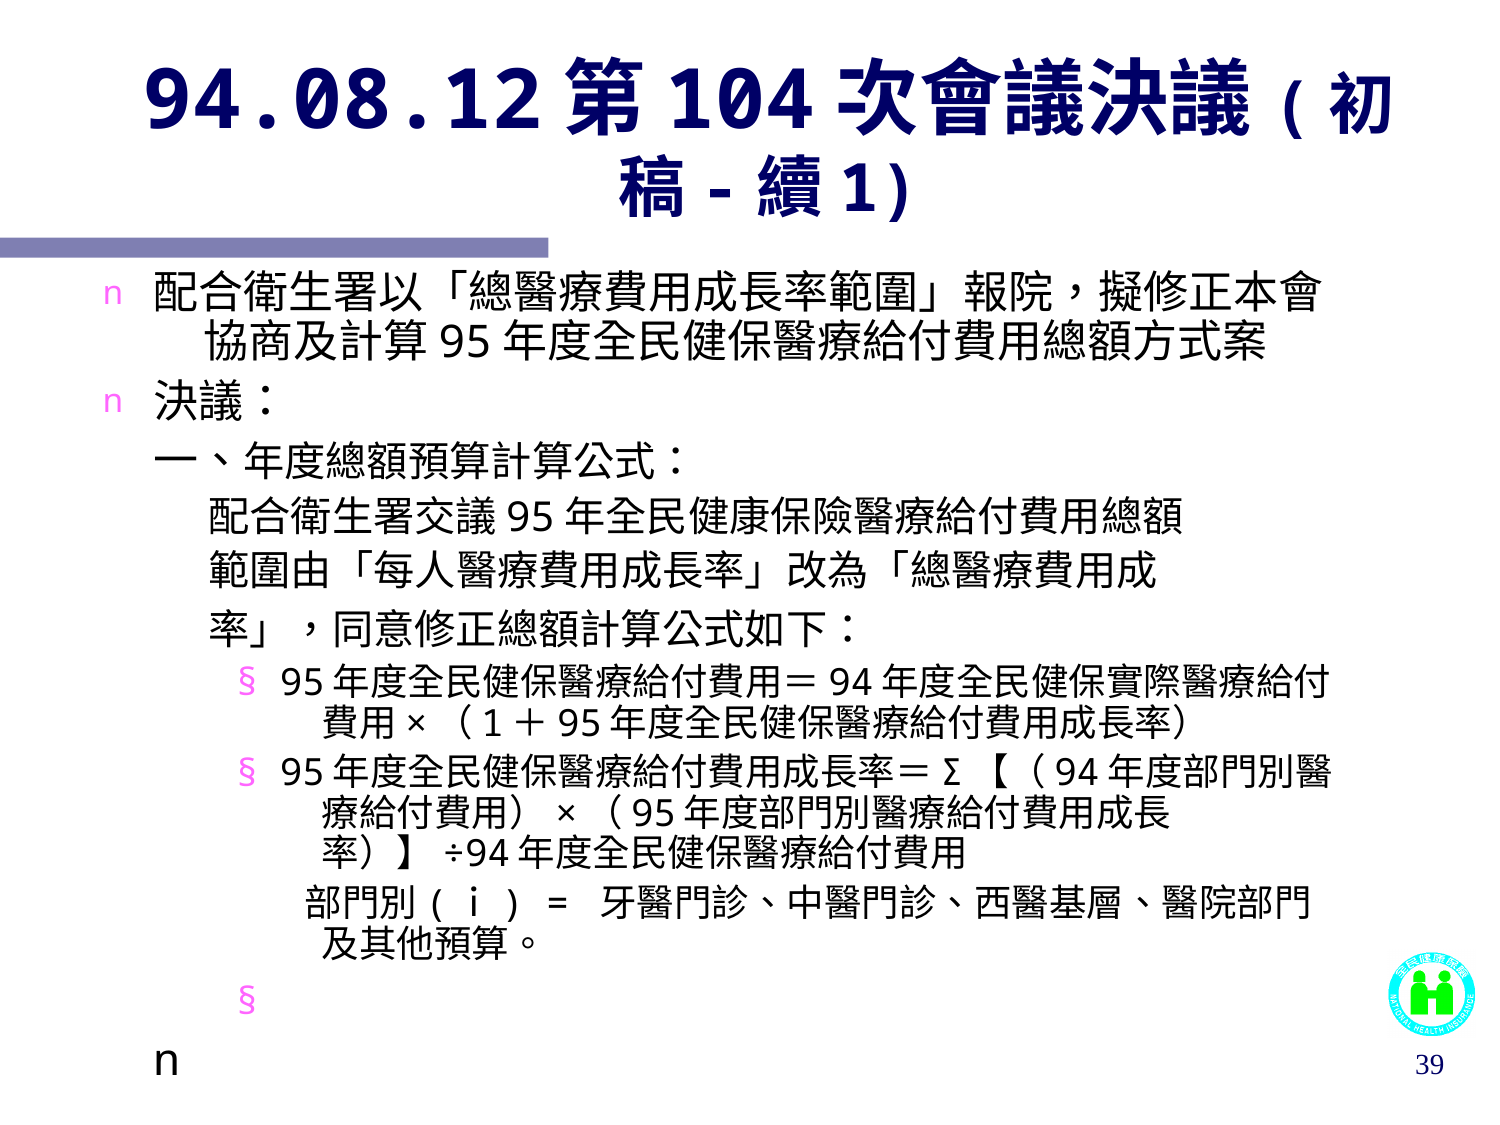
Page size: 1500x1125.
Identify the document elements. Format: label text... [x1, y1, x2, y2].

text_box [1400, 1037, 1476, 1125]
title 94.08.12第104次會議決議(初稿-續1) [112, 37, 1426, 225]
list 配合衛生署以「總醫療費用成長率範圍」報院，擬修正本會協商及計算95年度全民健保醫療給付費用總額方式案 決議： 一、年度總額預算計算公式： 配合衛生署交議95年全民健康保險醫療給付費用總額 範圍由「每人醫療費用成長率」改為「總醫療費用成 率」，同意修正總額計算公式如下： 95年度全民健保醫療給付費用＝94年度全民健保實際醫療給付費用×（1＋95年度全民健保醫療給付費用成長率） 95年度全民健保醫療給付費用成長率＝Σ【（94年度部門別醫療給付費用）×（95年度部門別醫療給付費用成長率）】÷94年度全民健保醫療給付費用 部門別(ｉ) = 牙醫門診、中醫門診、西醫基層、醫院部門及其他預算。 n [87, 262, 1363, 1101]
